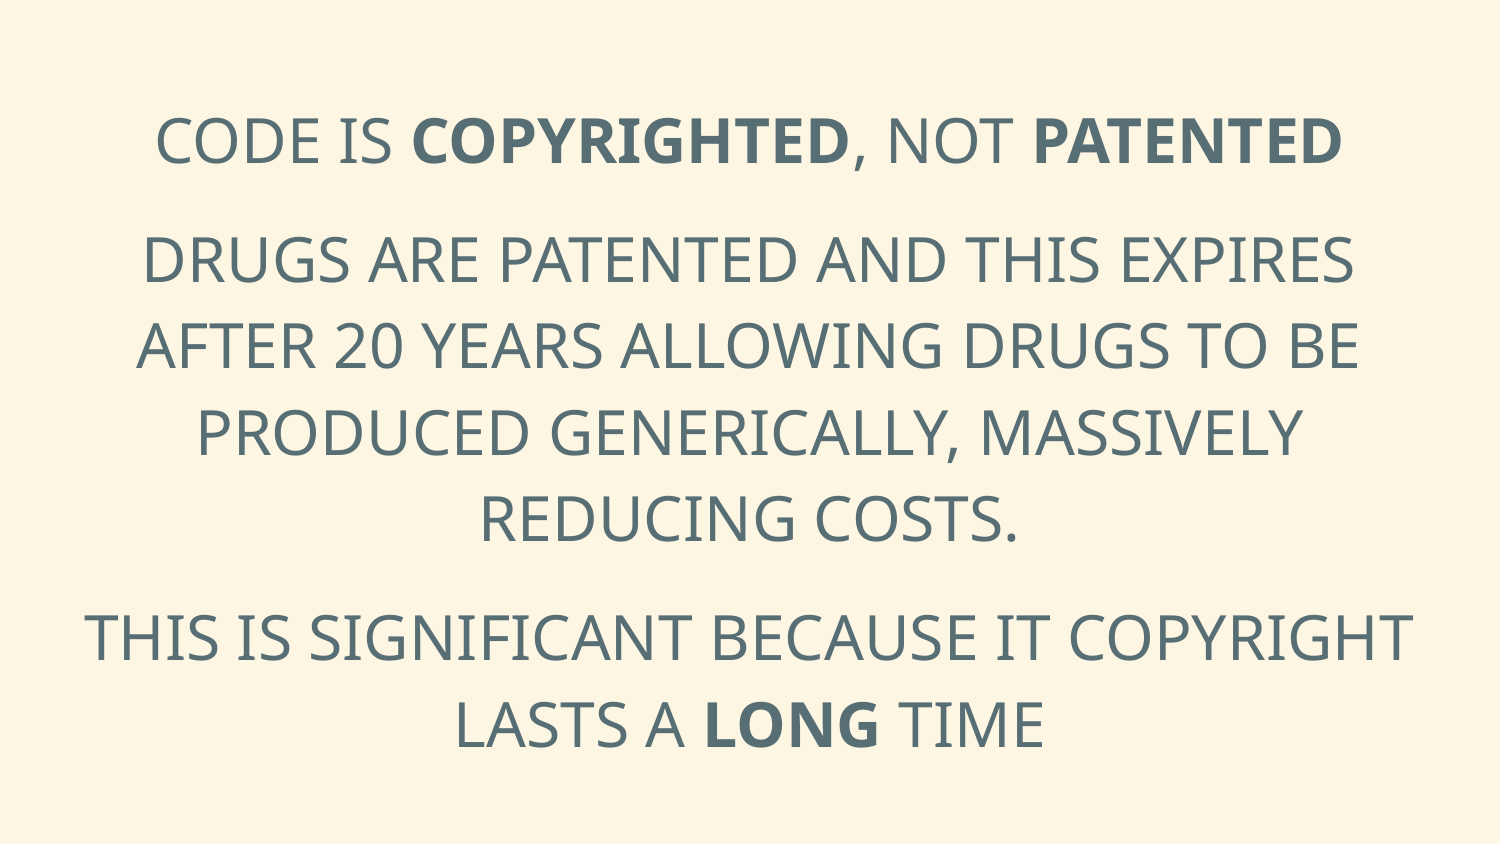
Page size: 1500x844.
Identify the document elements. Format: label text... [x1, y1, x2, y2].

list CODE IS COPYRIGHTED, NOT PATENTED DRUGS ARE PATENTED AND THIS EXPIRES AFTER 20 YEARS ALLOWING DRUGS TO BE PRODUCED GENERICALLY, MASSIVELY REDUCING COSTS. THIS IS SIGNIFICANT BECAUSE IT COPYRIGHT LASTS A LONG TIME [51, 54, 1449, 795]
